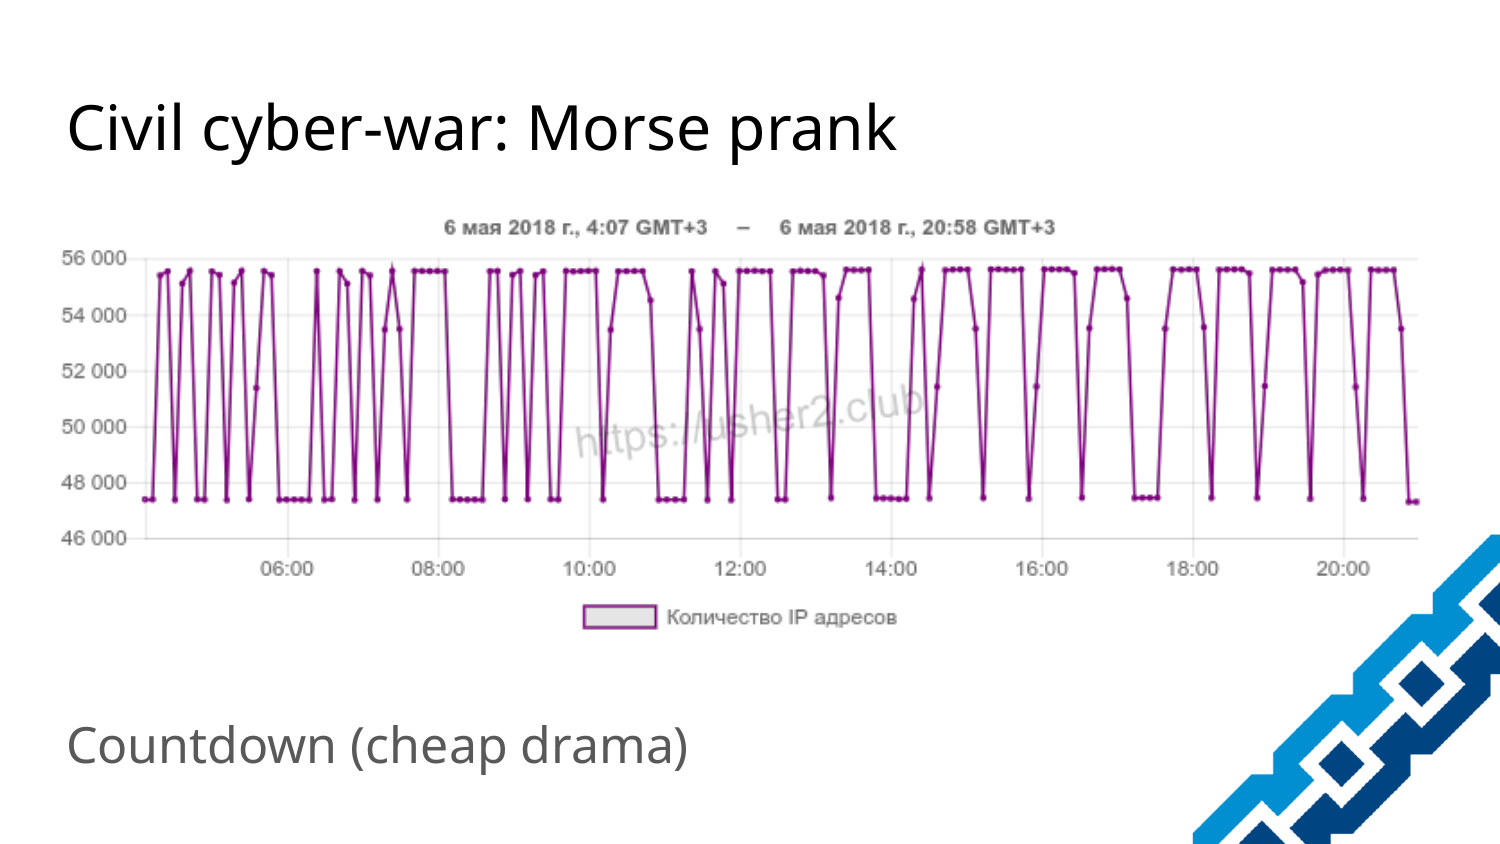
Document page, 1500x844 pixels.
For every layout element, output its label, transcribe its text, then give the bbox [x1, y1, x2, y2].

picture [1220, 564, 1500, 844]
list Countdown (cheap drama) [51, 694, 1036, 794]
picture [0, 0, 1500, 844]
title Civil cyber-war: Morse prank [51, 72, 1449, 167]
